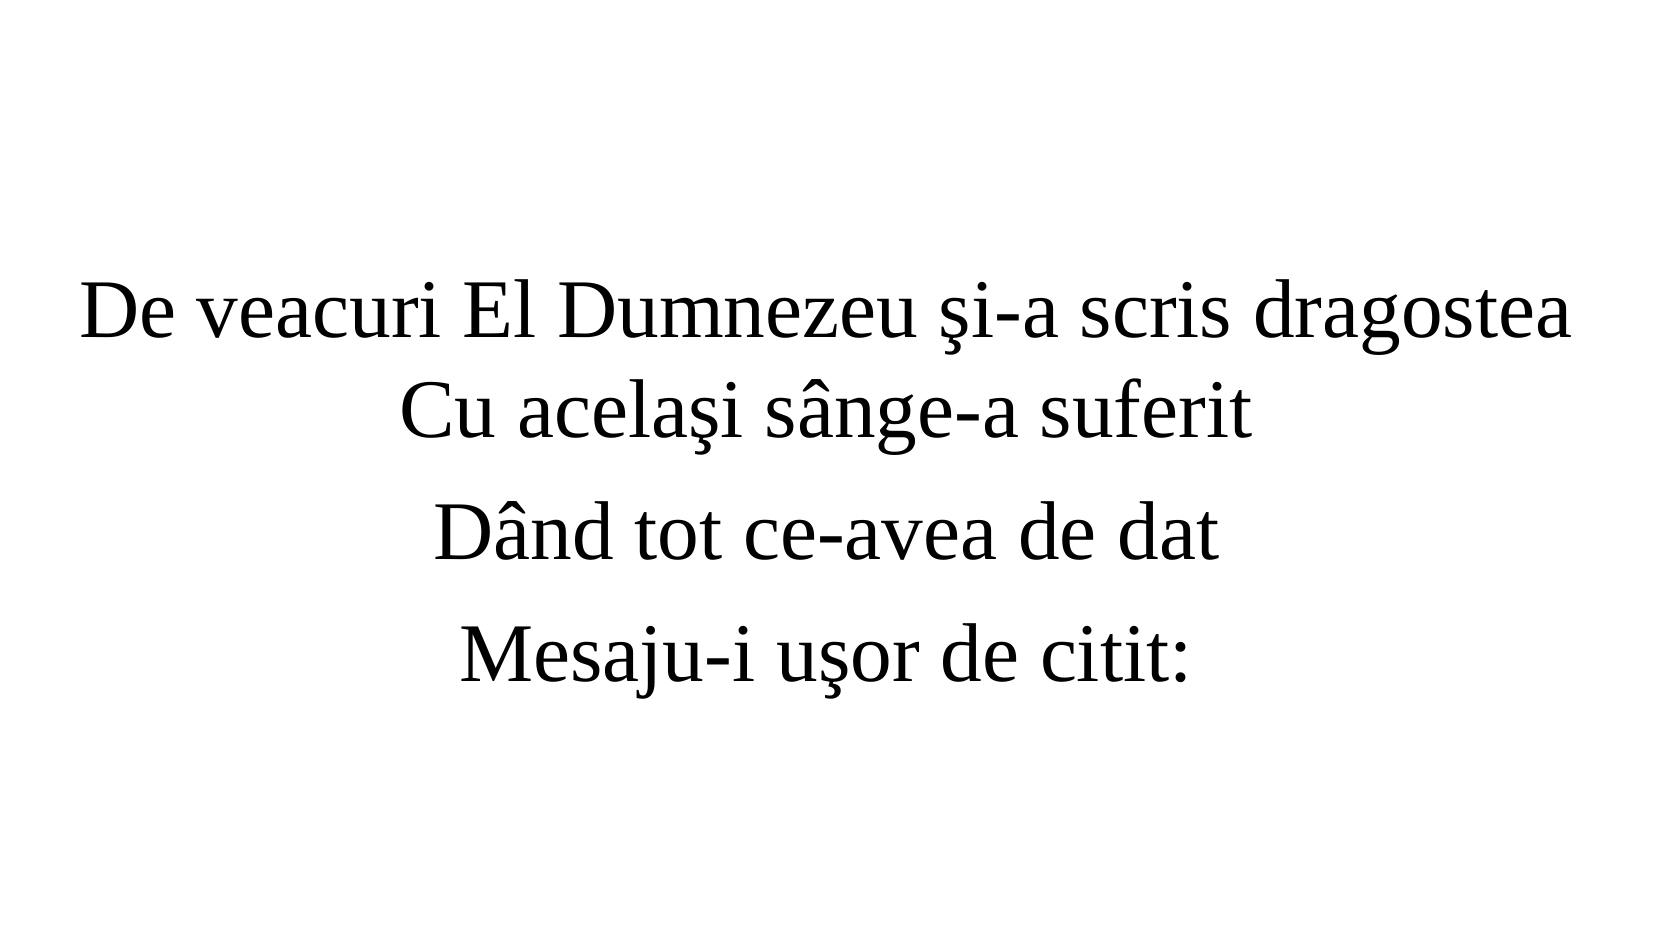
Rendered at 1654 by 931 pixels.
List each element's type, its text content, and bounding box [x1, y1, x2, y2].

subtitle De veacuri El Dumnezeu şi-a scris dragostea Cu acelaşi sânge-a suferit Dând tot ce-avea de dat Mesaju-i uşor de citit: [70, 250, 1583, 701]
